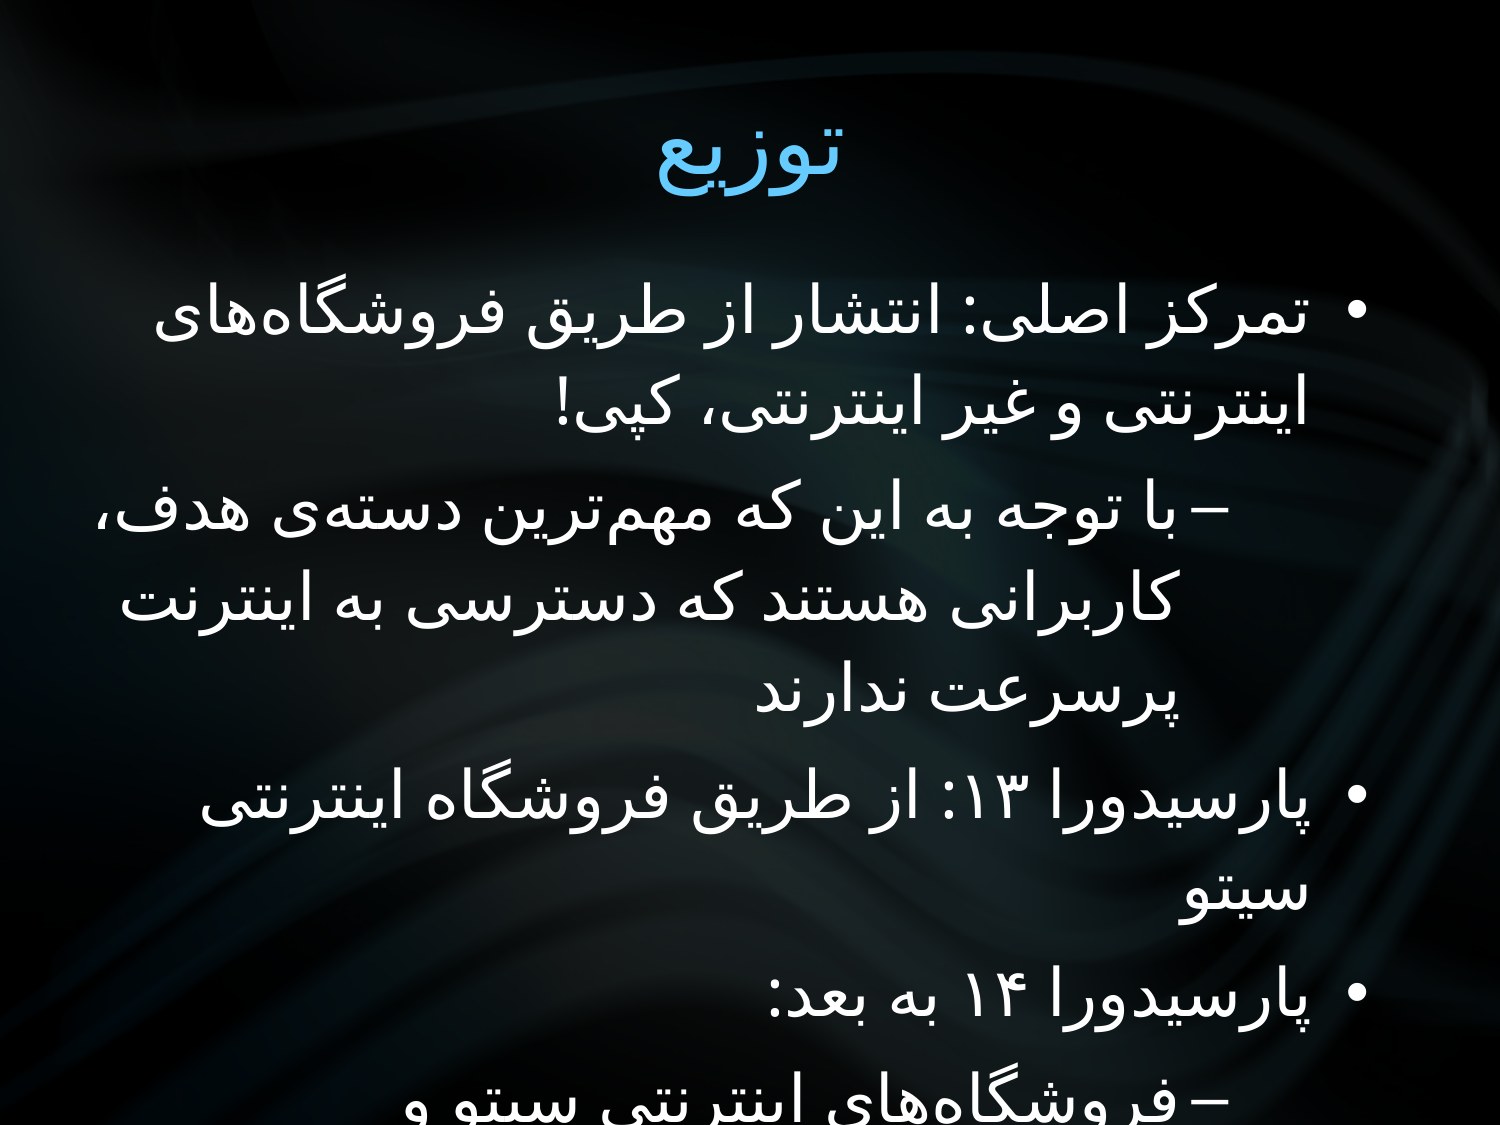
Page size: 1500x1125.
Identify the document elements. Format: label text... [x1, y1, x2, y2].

list تمرکز اصلی: انتشار از طریق فروشگاه‌های اینترنتی و غیر اینترنتی، کپی! با توجه به این که مهم‌ترین دسته‌ی هدف، کاربرانی هستند که دسترسی به اینترنت پرسرعت ندارند پارسیدورا ۱۳: از طریق فروشگاه اینترنتی سیتو پارسیدورا ۱۴ به بعد: فروشگاه‌های اینترنتی سیتو و لینوکس‌شاپ سایت SourceForge [75, 262, 1426, 964]
title توزیع [75, 45, 1426, 233]
